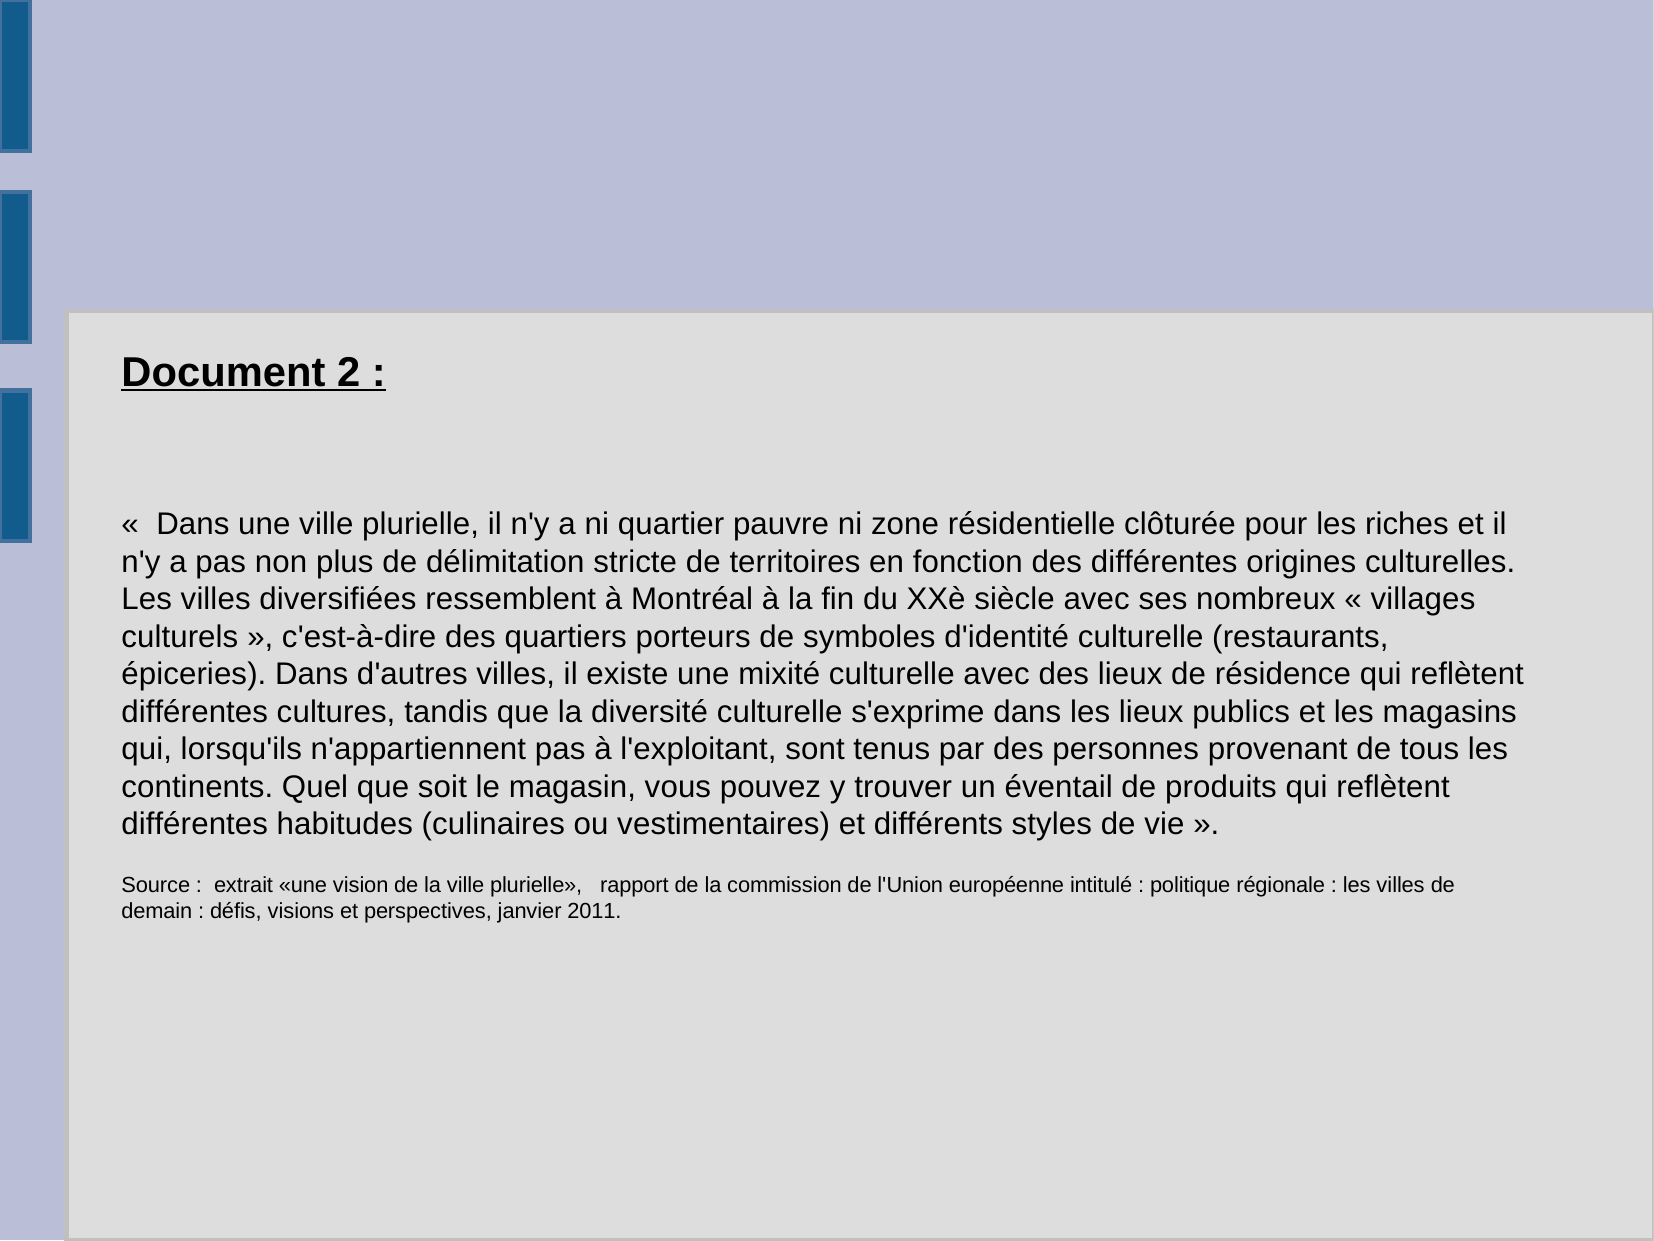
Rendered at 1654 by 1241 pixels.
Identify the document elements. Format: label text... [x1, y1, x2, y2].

list Document 2 : « Dans une ville plurielle, il n'y a ni quartier pauvre ni zone résidentielle clôturée pour les riches et il n'y a pas non plus de délimitation stricte de territoires en fonction des différentes origines culturelles. Les villes diversifiées ressemblent à Montréal à la fin du XXè siècle avec ses nombreux « villages culturels », c'est-à-dire des quartiers porteurs de symboles d'identité culturelle (restaurants, épiceries). Dans d'autres villes, il existe une mixité culturelle avec des lieux de résidence qui reflètent différentes cultures, tandis que la diversité culturelle s'exprime dans les lieux publics et les magasins qui, lorsqu'ils n'appartiennent pas à l'exploitant, sont tenus par des personnes provenant de tous les continents. Quel que soit le magasin, vous pouvez y trouver un éventail de produits qui reflètent différentes habitudes (culinaires ou vestimentaires) et différents styles de vie ». Source : extrait «une vision de la ville plurielle», rapport de la commission de l'Union européenne intitulé : politique régionale : les villes de demain : défis, visions et perspectives, janvier 2011. [121, 344, 1534, 1127]
